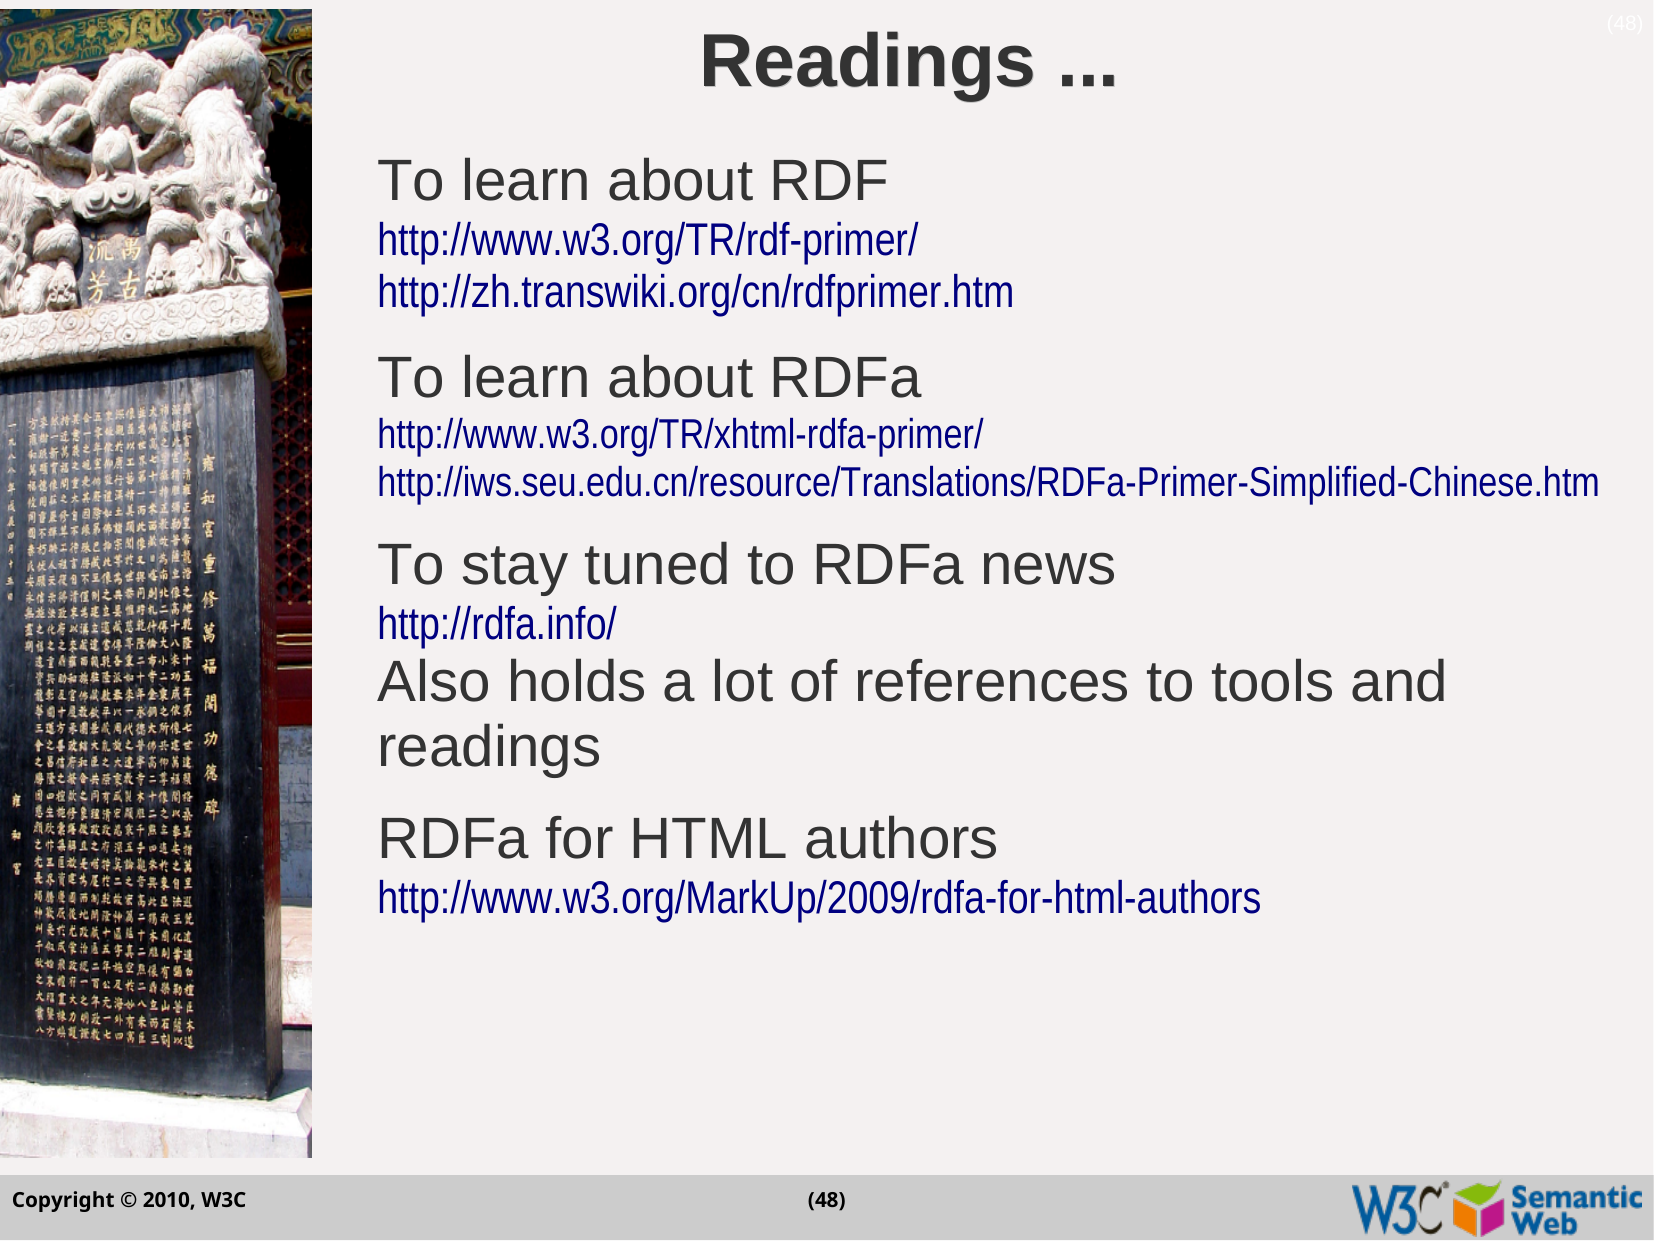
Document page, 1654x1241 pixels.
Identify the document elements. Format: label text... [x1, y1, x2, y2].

picture [0, 9, 312, 1158]
picture [1352, 1178, 1642, 1237]
title Readings ... [0, 0, 1654, 119]
list To learn about RDF http://www.w3.org/TR/rdf-primer/ http://zh.transwiki.org/cn/rdfprimer.htm To learn about RDFa http://www.w3.org/TR/xhtml-rdfa-primer/http://iws.seu.edu.cn/resource/Translations/RDFa-Primer-Simplified-Chinese.htm To stay tuned to RDFa news http://rdfa.info/ Also holds a lot of references to tools and readings RDFa for HTML authors http://www.w3.org/MarkUp/2009/rdfa-for-html-authors [312, 147, 1625, 1134]
